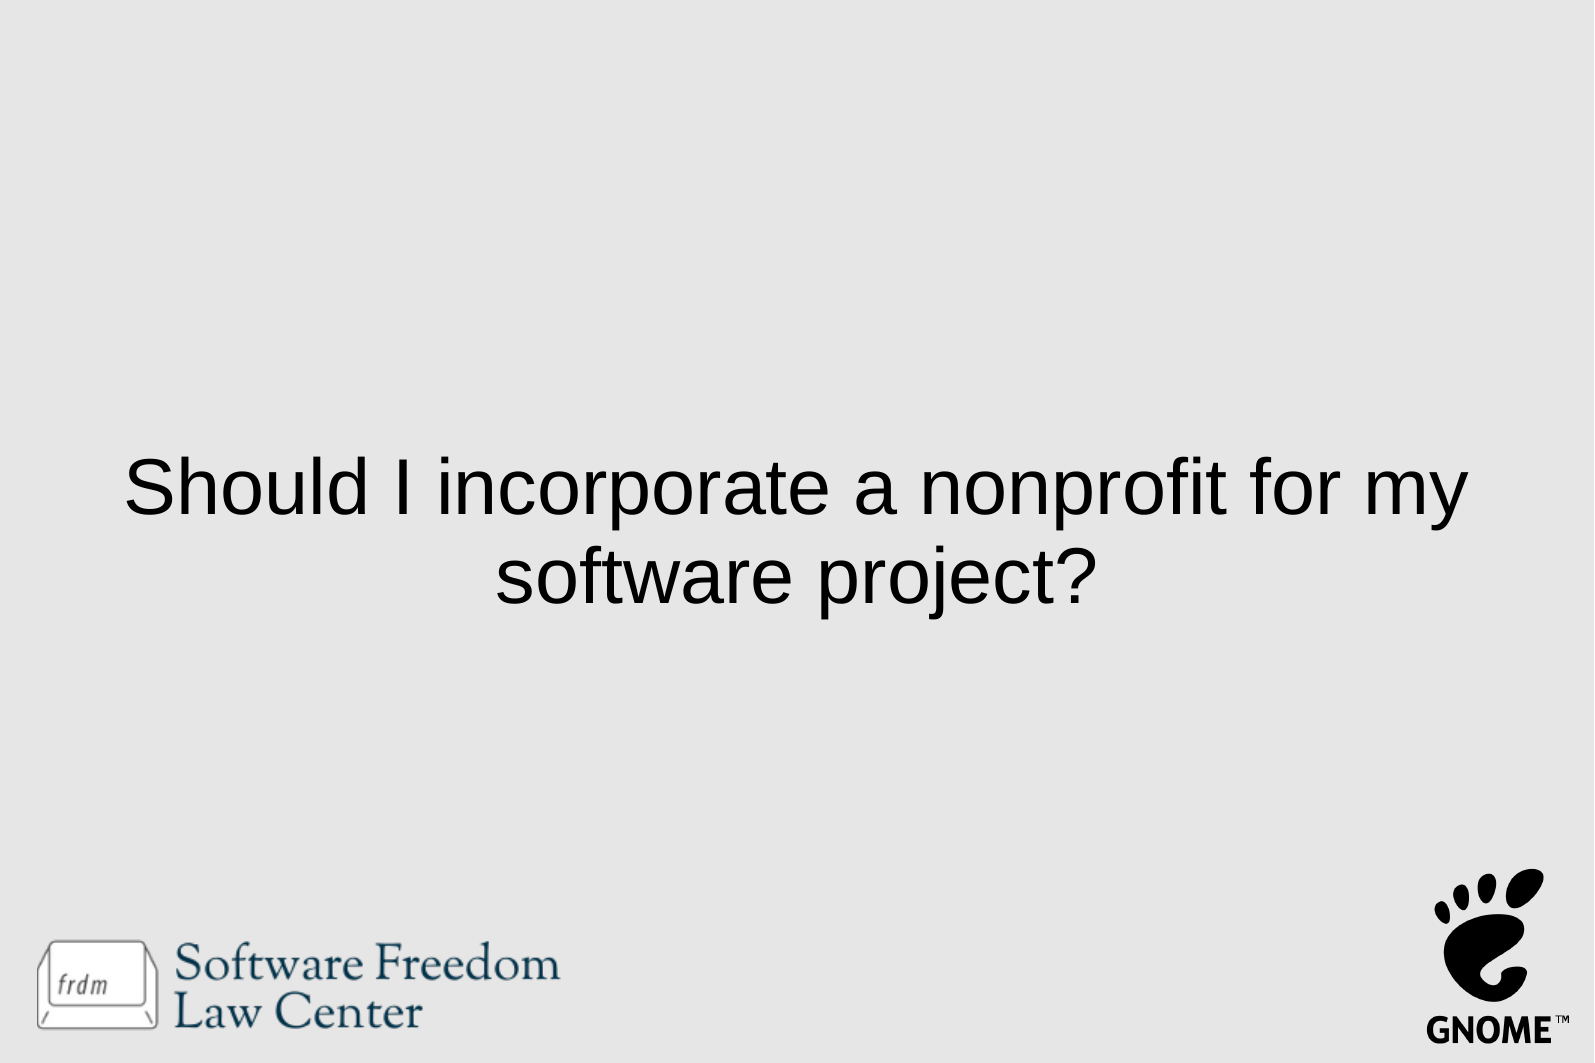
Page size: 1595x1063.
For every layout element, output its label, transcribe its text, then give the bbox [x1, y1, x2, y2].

picture [37, 937, 585, 1035]
title Should I incorporate a nonprofit for my software project? [79, 432, 1515, 631]
picture [1420, 862, 1576, 1050]
